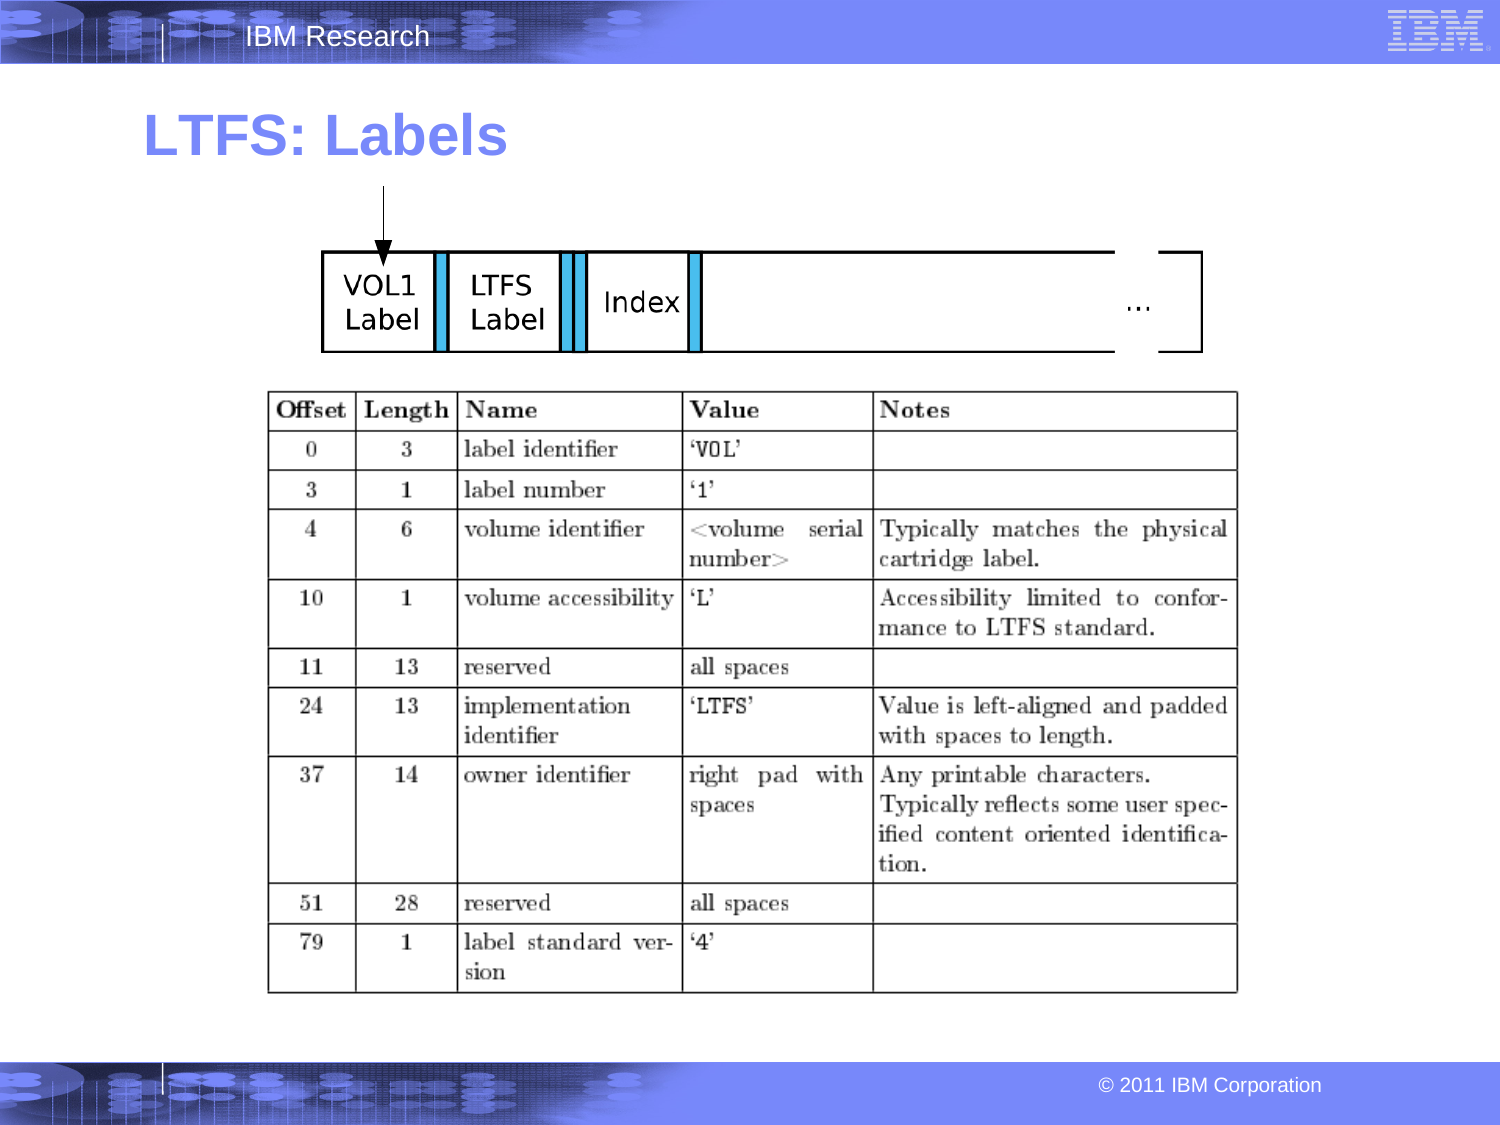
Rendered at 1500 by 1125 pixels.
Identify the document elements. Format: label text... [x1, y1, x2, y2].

list [112, 224, 1444, 1046]
picture [246, 371, 1254, 1000]
picture [0, 1063, 1500, 1125]
title LTFS: Labels [128, 87, 1480, 181]
picture [321, 249, 1203, 359]
picture [1, 1, 1500, 63]
